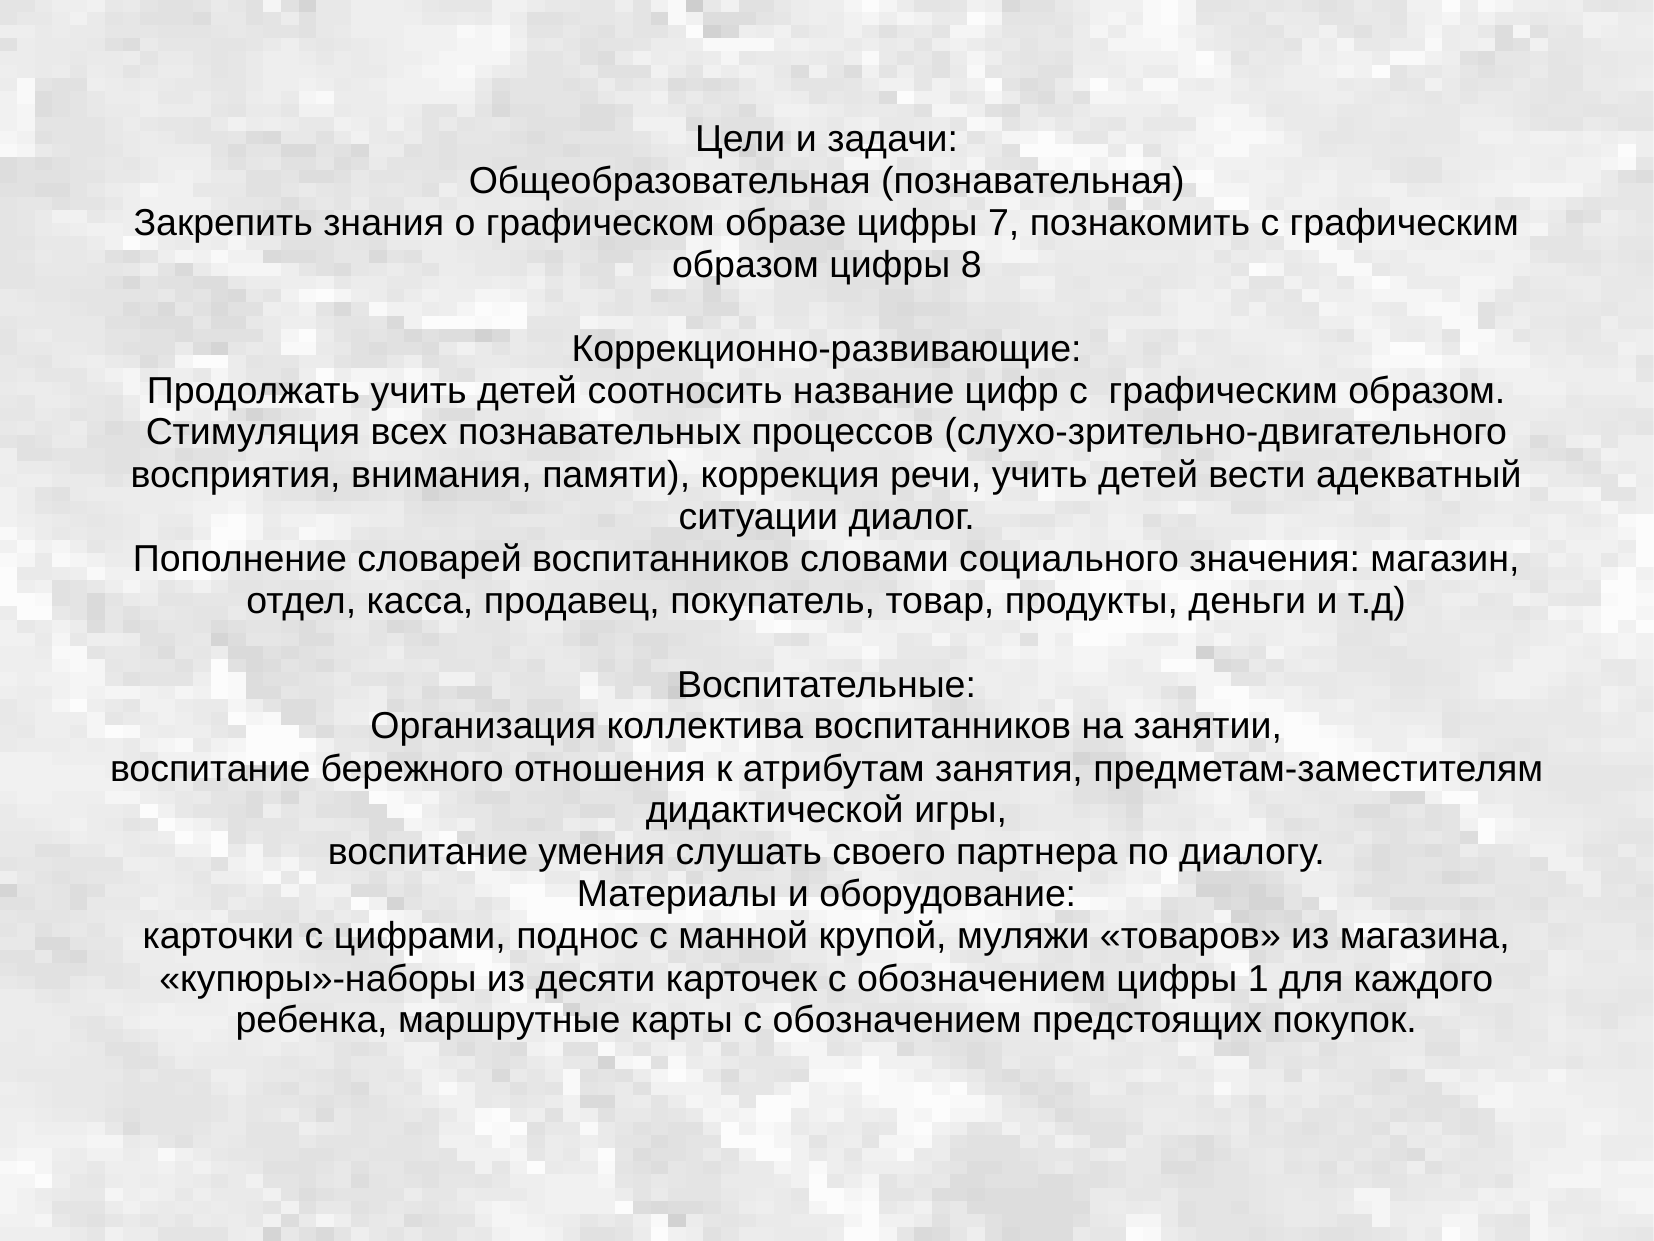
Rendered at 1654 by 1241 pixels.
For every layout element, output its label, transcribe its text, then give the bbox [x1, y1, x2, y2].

picture [0, 0, 1654, 1241]
subtitle Цели и задачи: Общеобразовательная (познавательная) Закрепить знания о графическом образе цифры 7, познакомить с графическим образом цифры 8 Коррекционно-развивающие: Продолжать учить детей соотносить название цифр с графическим образом. Стимуляция всех познавательных процессов (слухо-зрительно-двигательного восприятия, внимания, памяти), коррекция речи, учить детей вести адекватный ситуации диалог. Пополнение словарей воспитанников словами социального значения: магазин, отдел, касса, продавец, покупатель, товар, продукты, деньги и т.д) Воспитательные: Организация коллектива воспитанников на занятии, воспитание бережного отношения к атрибутам занятия, предметам-заместителям дидактической игры, воспитание умения слушать своего партнера по диалогу. Материалы и оборудование: карточки с цифрами, поднос с манной крупой, муляжи «товаров» из магазина, «купюры»-наборы из десяти карточек с обозначением цифры 1 для каждого ребенка, маршрутные карты с обозначением предстоящих покупок. [82, 56, 1571, 1102]
